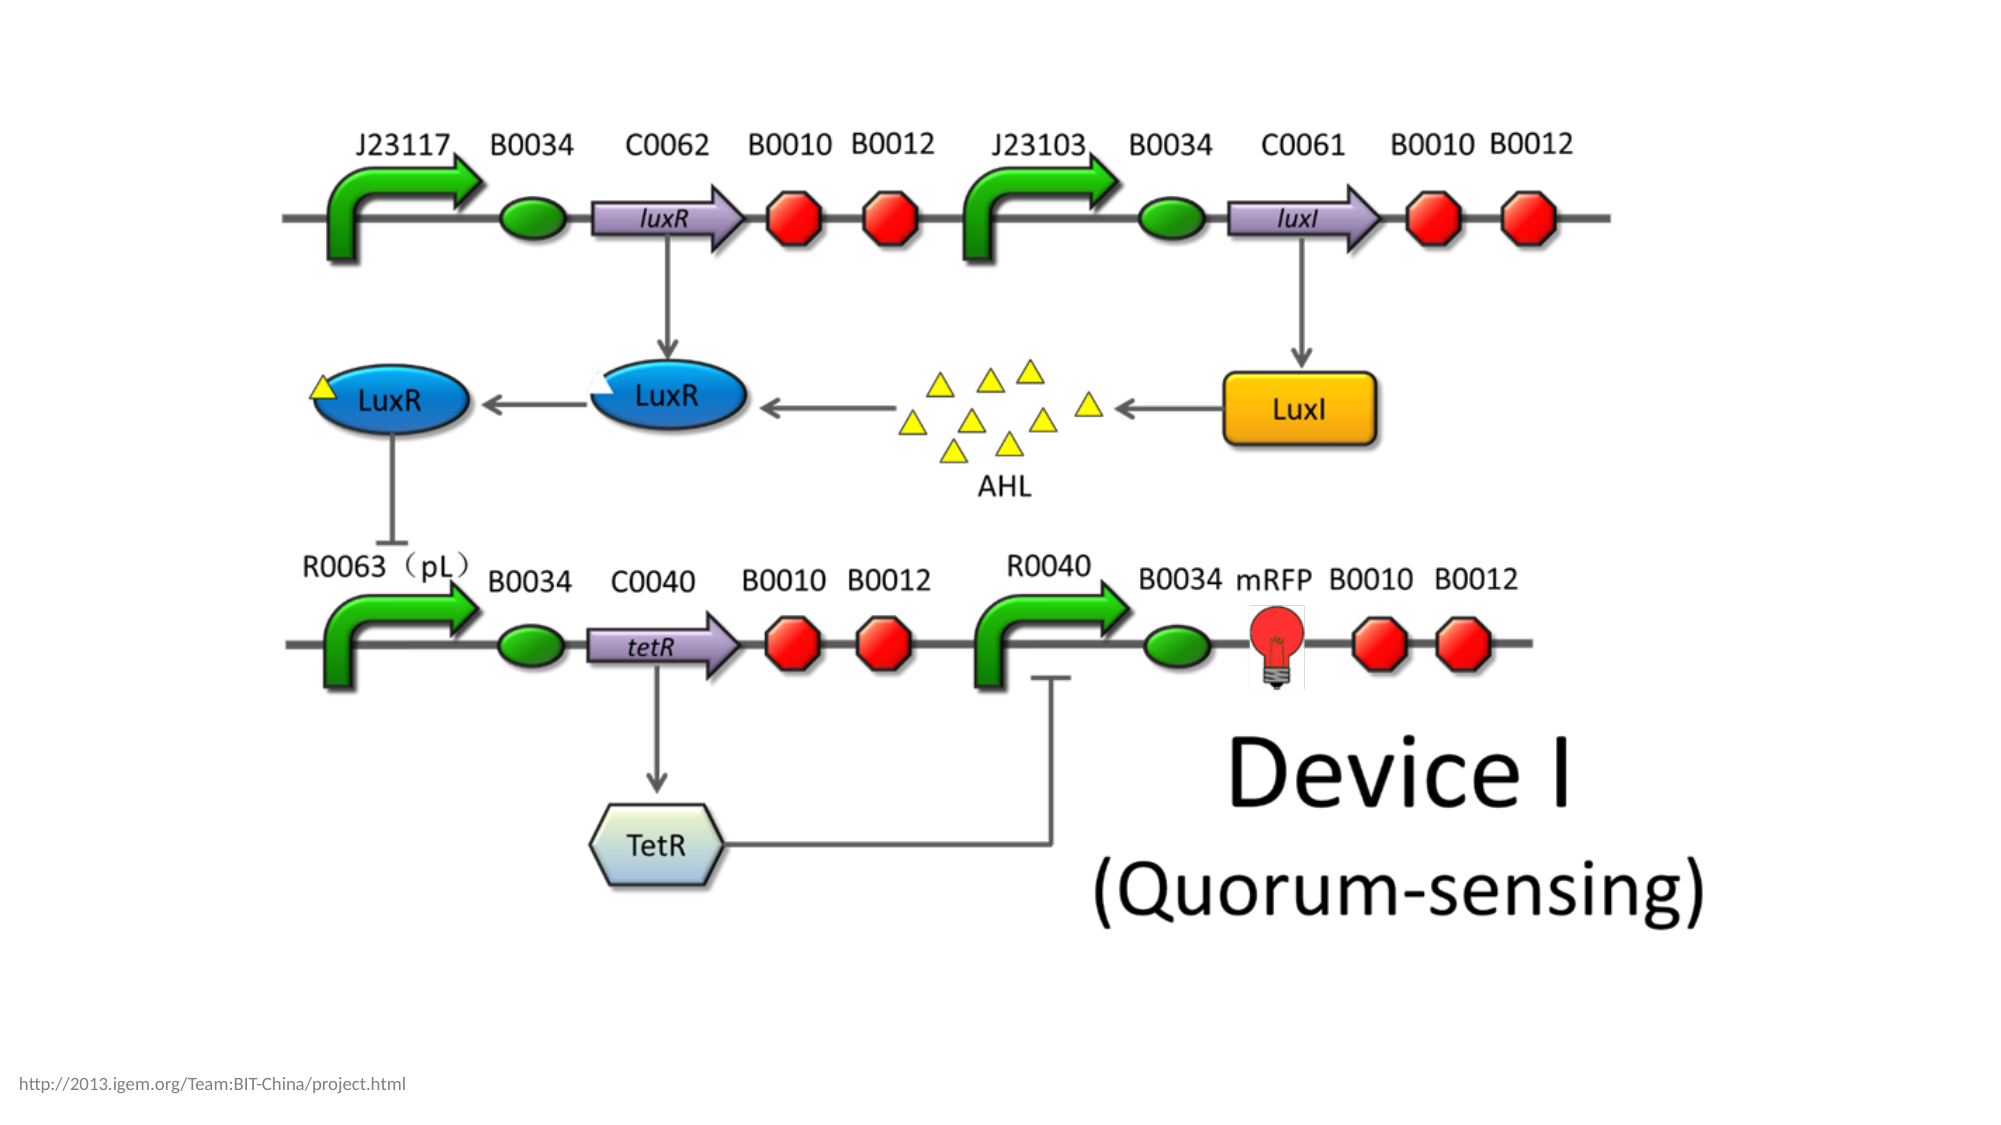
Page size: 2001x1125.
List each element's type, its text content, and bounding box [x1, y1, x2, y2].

picture [280, 112, 1759, 988]
text_box http://2013.igem.org/Team:BIT-China/project.html [4, 1064, 421, 1102]
